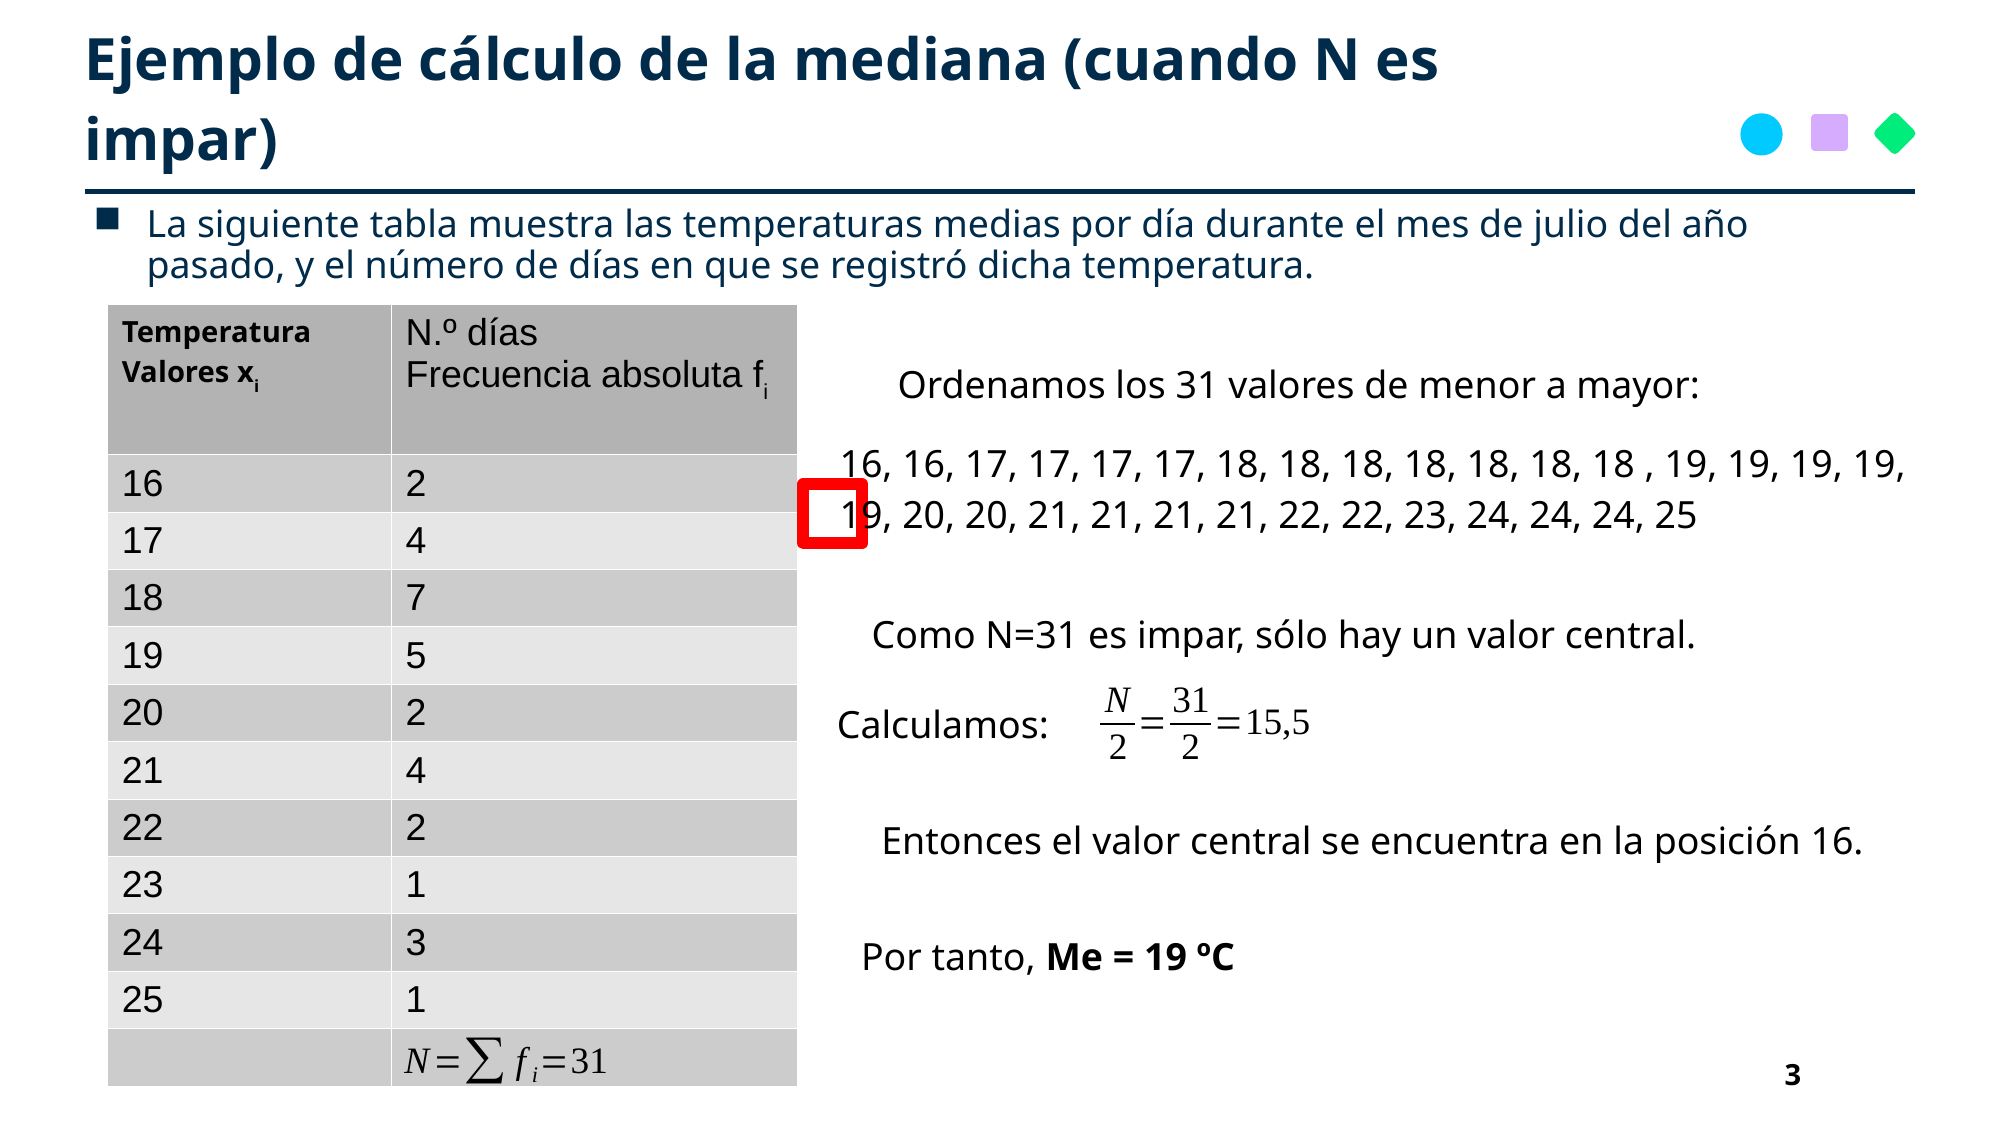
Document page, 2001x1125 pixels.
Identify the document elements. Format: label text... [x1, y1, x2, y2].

table_cell 23 [108, 857, 391, 913]
table_cell 19 [108, 627, 391, 684]
table_cell 1 [392, 857, 797, 913]
table_cell [392, 1029, 797, 1086]
text_box 16, 16, 17, 17, 17, 17, 18, 18, 18, 18, 18, 18, 18 , 19, 19, 19, 19, 19, 20, 20, 21, 21, 21, 21, 22, 22, 23, 24, 24, 24, 25 [797, 415, 1949, 562]
table_header N.º días Frecuencia absoluta fi [392, 305, 797, 454]
table_cell 3 [392, 914, 761, 971]
table_cell 4 [392, 742, 797, 799]
table_cell 22 [108, 800, 391, 856]
table_cell 24 [108, 914, 391, 971]
list La siguiente tabla muestra las temperaturas medias por día durante el mes de julio del año pasado, y el número de días en que se registró dicha temperatura. [60, 197, 1892, 316]
table_cell 4 [392, 513, 797, 569]
table_cell 2 [392, 685, 797, 741]
chart [395, 1034, 614, 1087]
chart [1092, 679, 1317, 767]
table_cell 17 [108, 513, 391, 569]
text_box Calculamos: [814, 651, 1081, 798]
table_cell [108, 1029, 391, 1086]
text_box Por tanto, Me = 19 ºC [761, 903, 1300, 1010]
table_header Temperatura Valores xi [108, 305, 391, 454]
table_cell 5 [392, 627, 797, 684]
table_cell 18 [108, 570, 391, 626]
table_cell 1 [392, 972, 797, 1028]
table_cell 2 [392, 800, 797, 856]
table_cell 25 [108, 972, 391, 1028]
text_box Ordenamos los 31 valores de menor a mayor: [826, 354, 1772, 413]
text_box Como N=31 es impar, sólo hay un valor central. [797, 561, 1772, 707]
table_cell 20 [108, 685, 391, 741]
table_cell 2 [392, 455, 797, 512]
title Ejemplo de cálculo de la mediana (cuando N es impar) [84, 13, 1601, 178]
text_box Entonces el valor central se encuentra en la posición 16. [797, 767, 1949, 914]
table_cell 7 [392, 570, 797, 626]
table_cell 16 [108, 455, 391, 512]
table_cell 21 [108, 742, 391, 799]
